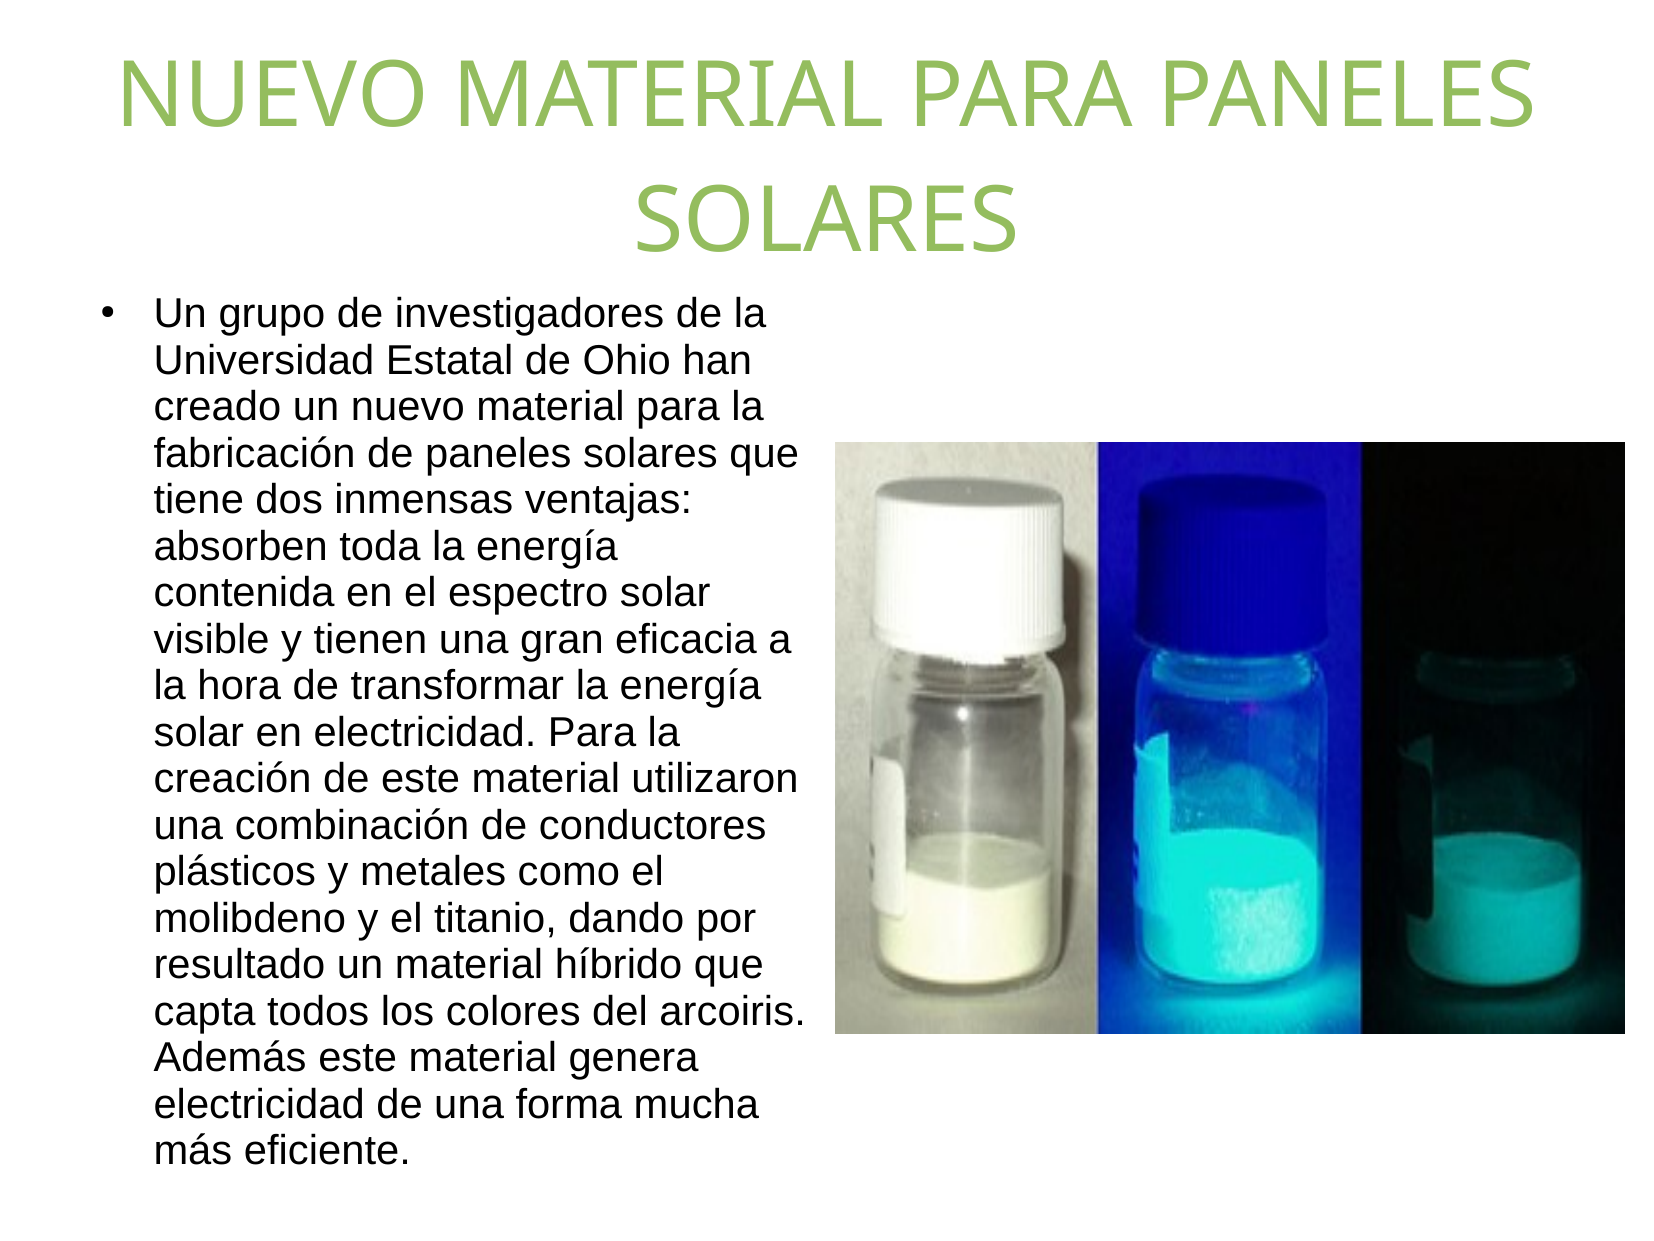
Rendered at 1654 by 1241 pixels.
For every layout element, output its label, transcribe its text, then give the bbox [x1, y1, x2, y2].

picture [835, 442, 1625, 1034]
list Un grupo de investigadores de la Universidad Estatal de Ohio han creado un nuevo material para la fabricación de paneles solares que tiene dos inmensas ventajas: absorben toda la energía contenida en el espectro solar visible y tienen una gran eficacia a la hora de transformar la energía solar en electricidad. Para la creación de este material utilizaron una combinación de conductores plásticos y metales como el molibdeno y el titanio, dando por resultado un material híbrido que capta todos los colores del arcoiris. Además este material genera electricidad de una forma mucha más eficiente. [82, 290, 809, 1179]
title NUEVO MATERIAL PARA PANELES SOLARES [82, 49, 1571, 257]
